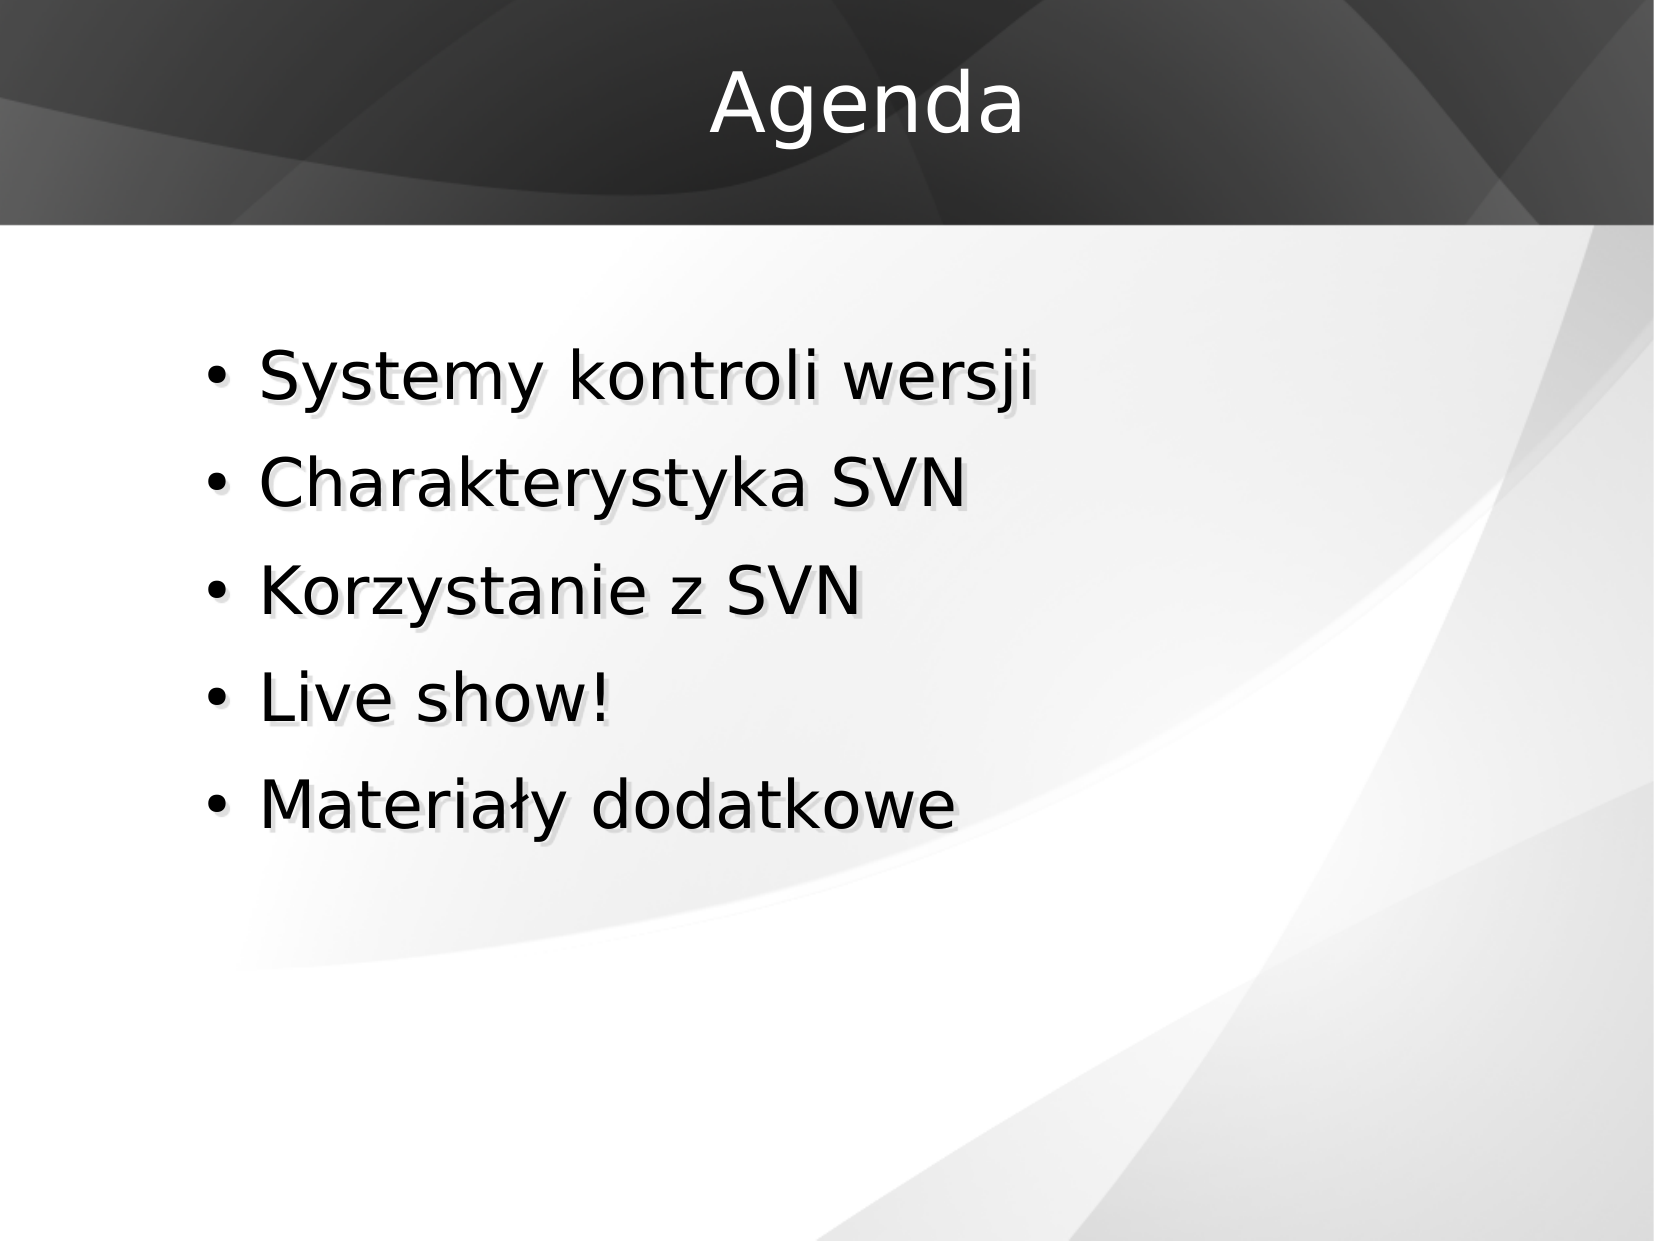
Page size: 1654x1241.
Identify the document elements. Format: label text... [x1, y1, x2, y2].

picture [0, 0, 1654, 1241]
list Systemy kontroli wersji Charakterystyka SVN Korzystanie z SVN Live show! Materiały dodatkowe [187, 337, 1538, 1013]
title Agenda [124, 0, 1613, 208]
